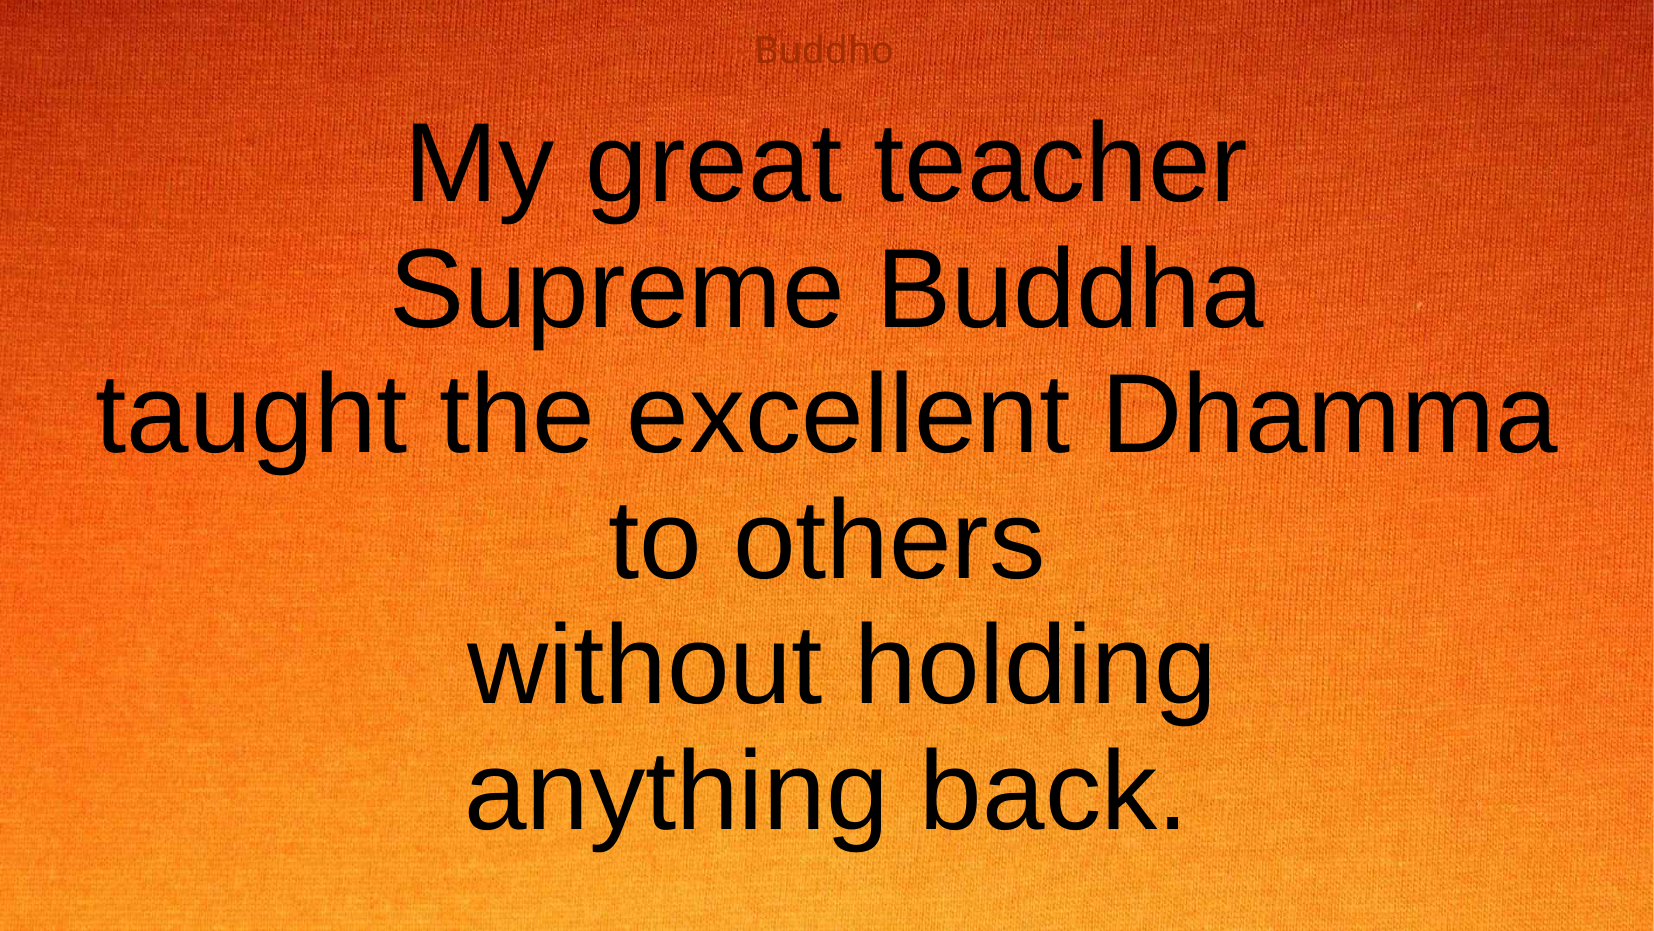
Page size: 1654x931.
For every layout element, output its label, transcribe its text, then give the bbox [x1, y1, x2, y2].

text_box Buddho [1, 16, 1654, 77]
picture [0, 0, 1654, 931]
subtitle My great teacher Supreme Buddha taught the excellent Dhamma to others without holding anything back. [82, 89, 1571, 864]
